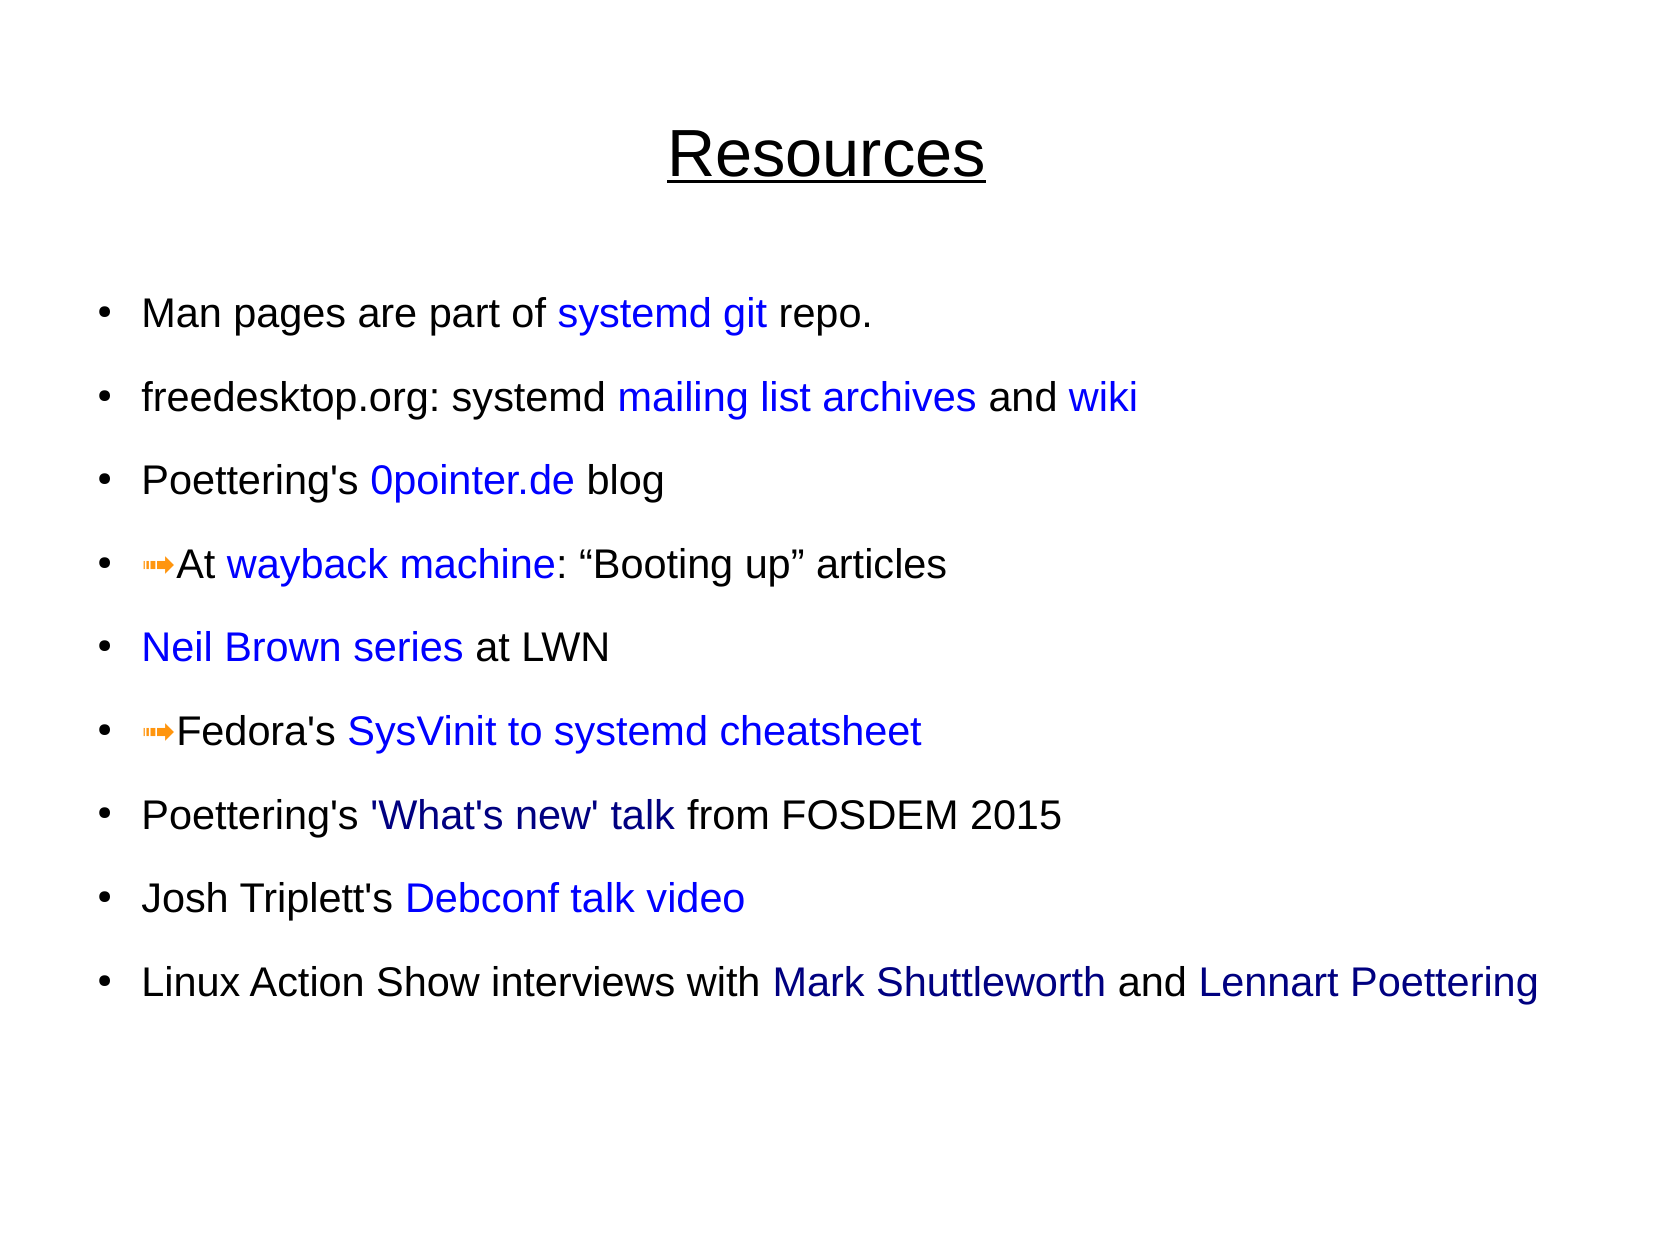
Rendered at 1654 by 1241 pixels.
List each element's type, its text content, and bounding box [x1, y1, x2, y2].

title Resources [82, 49, 1571, 257]
list Man pages are part of systemd git repo. freedesktop.org: systemd mailing list archives and wiki Poettering's 0pointer.de blog ➟At wayback machine: “Booting up” articles Neil Brown series at LWN ➟Fedora's SysVinit to systemd cheatsheet Poettering's 'What's new' talk from FOSDEM 2015 Josh Triplett's Debconf talk video Linux Action Show interviews with Mark Shuttleworth and Lennart Poettering [82, 290, 1571, 1010]
